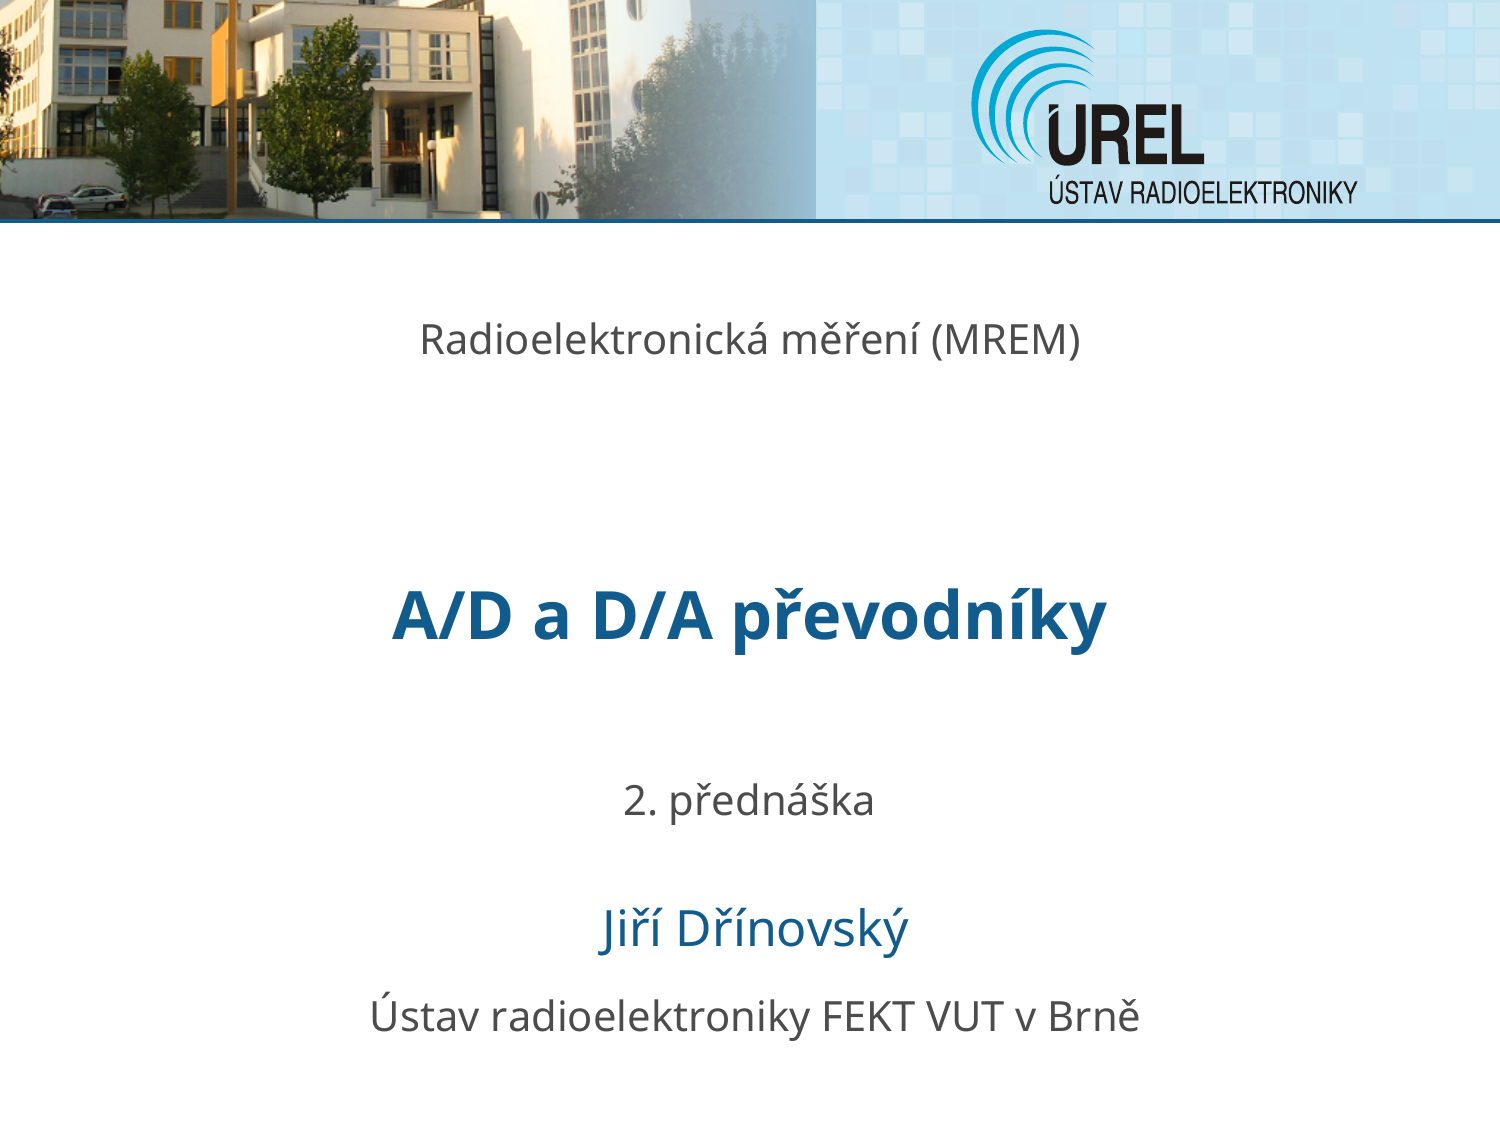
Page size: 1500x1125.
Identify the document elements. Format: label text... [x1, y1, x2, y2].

picture [478, 223, 1500, 715]
picture [0, 0, 531, 219]
picture [971, 29, 1034, 91]
text_box Jiří Dřínovský Ústav radioelektroniky FEKT VUT v Brně [289, 884, 1223, 1052]
text_box 2. přednáška [105, 741, 1394, 858]
text_box Radioelektronická měření (MREM) [106, 280, 478, 398]
picture [971, 29, 1358, 219]
text_box [531, 0, 1500, 219]
text_box A/D a D/A převodníky [64, 561, 478, 668]
